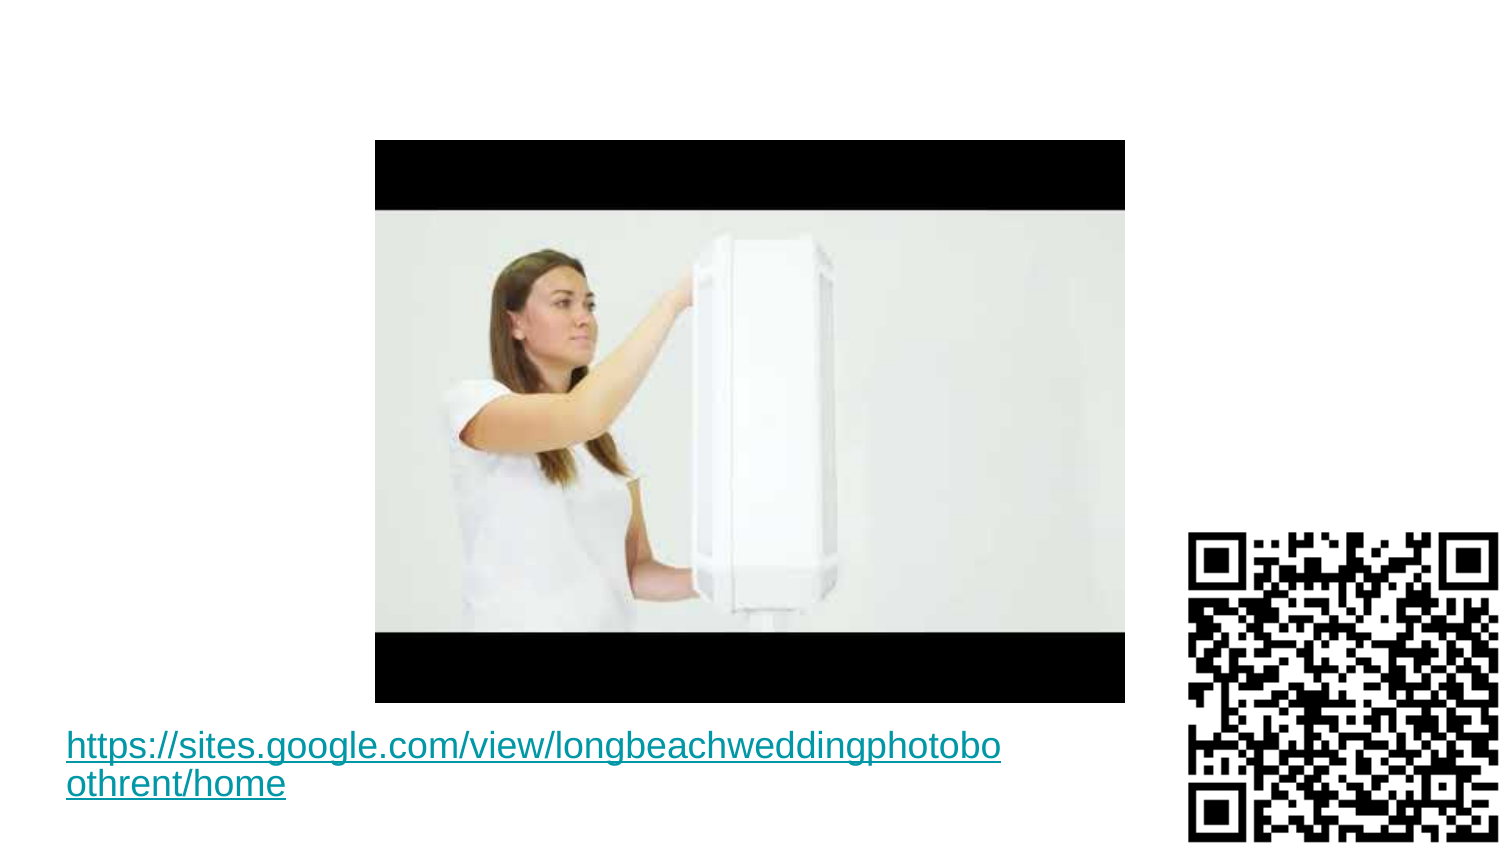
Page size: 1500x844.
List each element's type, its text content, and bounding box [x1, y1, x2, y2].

list https://sites.google.com/view/longbeachweddingphotoboothrent/home [51, 694, 1036, 794]
picture [1187, 531, 1500, 844]
picture [375, 140, 1125, 704]
